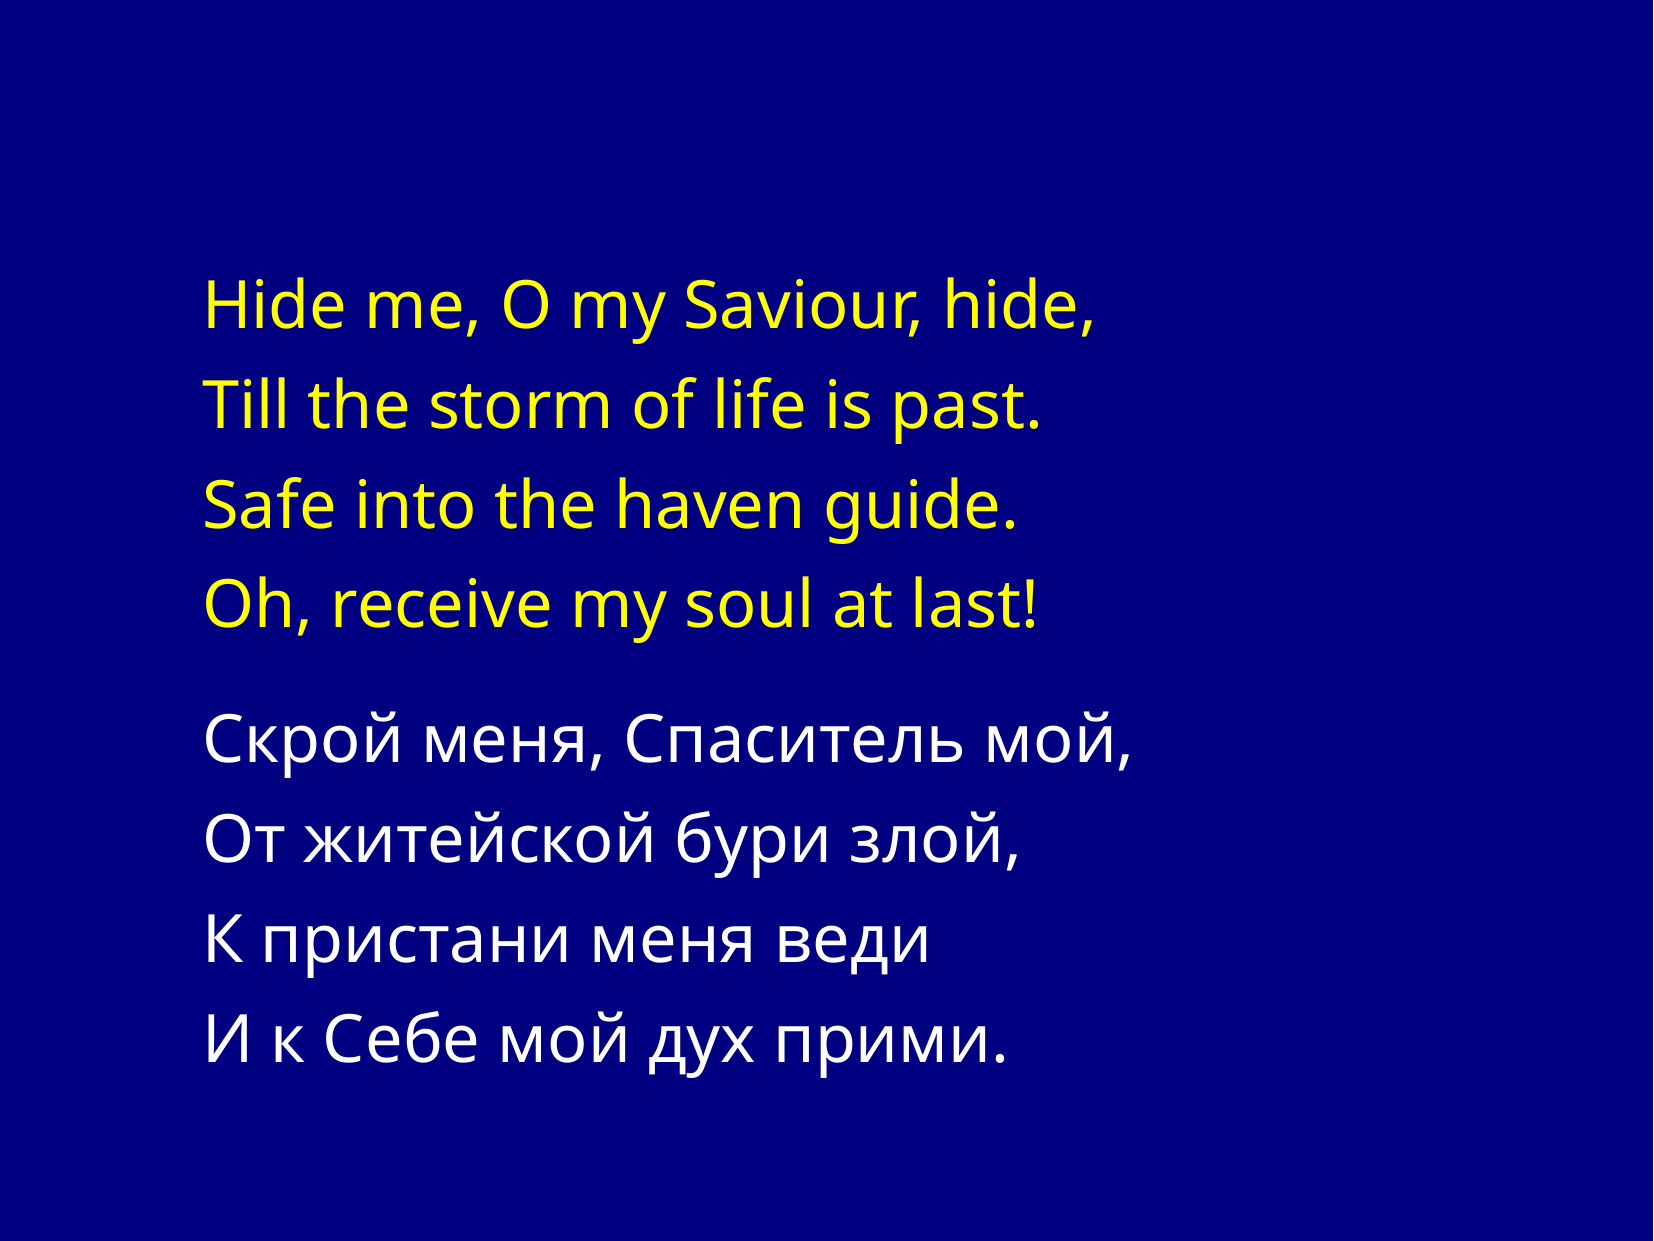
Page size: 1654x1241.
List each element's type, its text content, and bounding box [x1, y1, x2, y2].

text_box Скрой меня, Спаситель мой, От житейской бури злой, К пристани меня веди И к Себе мой дух прими. [75, 675, 1576, 1163]
text_box Hide me, O my Saviour, hide, Till the storm of life is past. Safe into the haven guide. Oh, receive my soul at last! [75, 150, 1576, 638]
